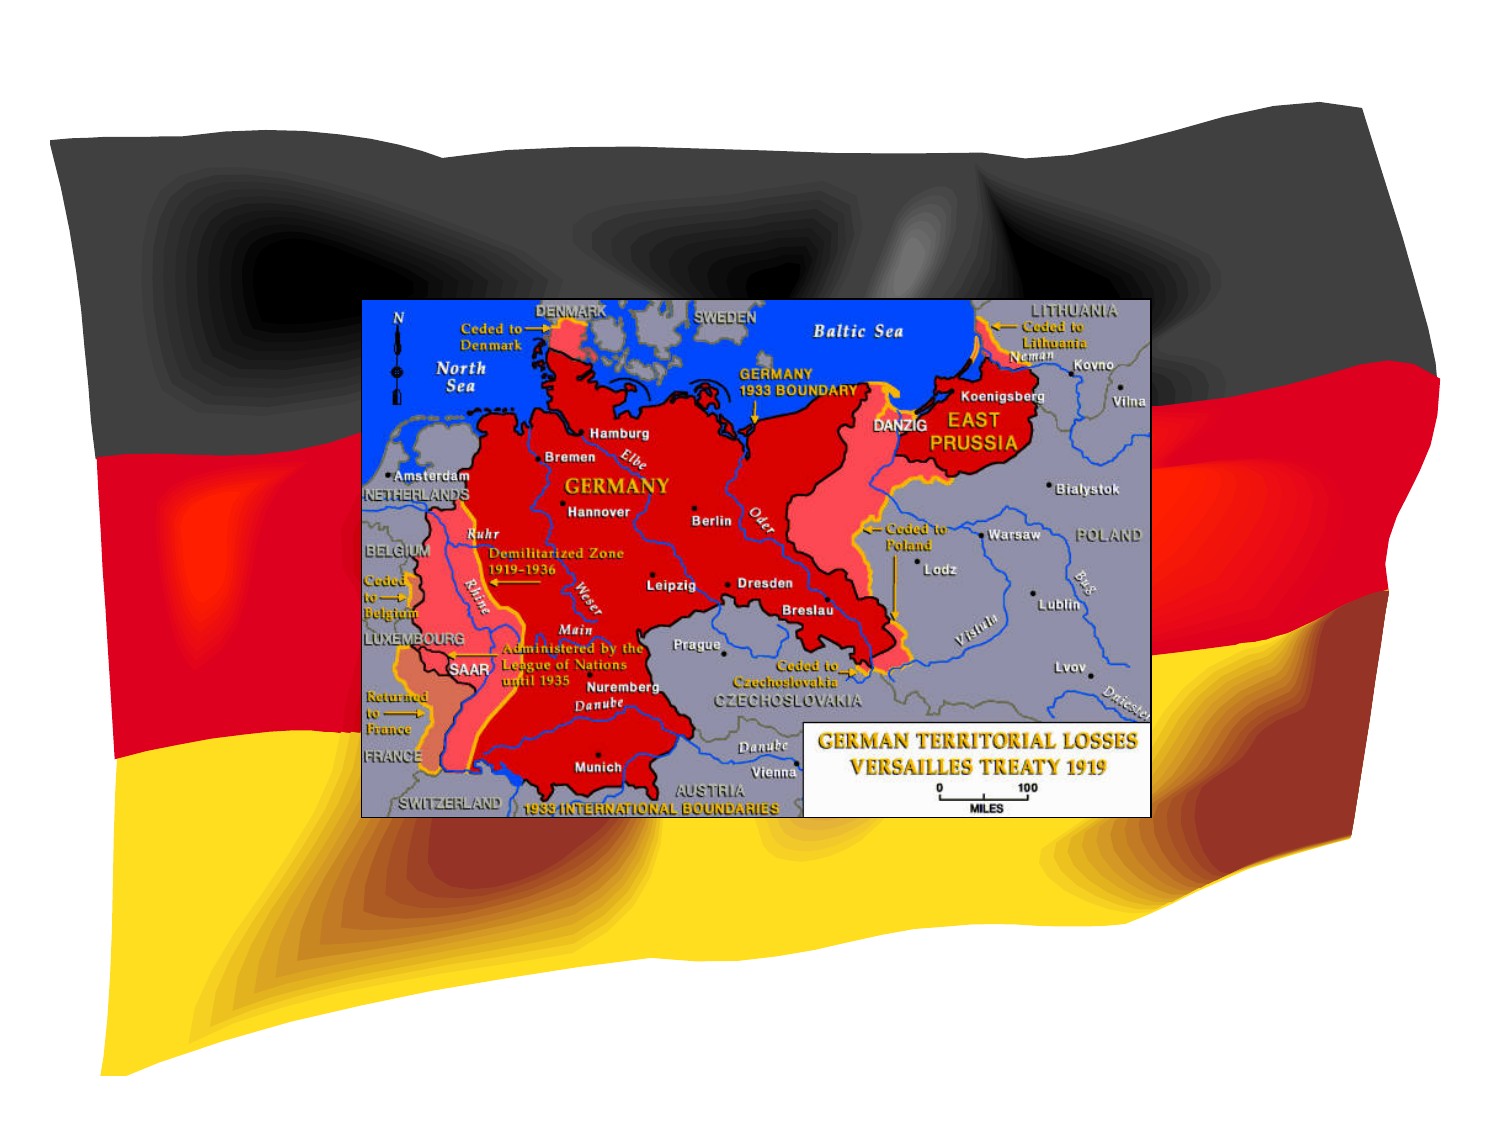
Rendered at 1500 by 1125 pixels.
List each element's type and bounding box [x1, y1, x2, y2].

picture [50, 50, 1463, 1076]
